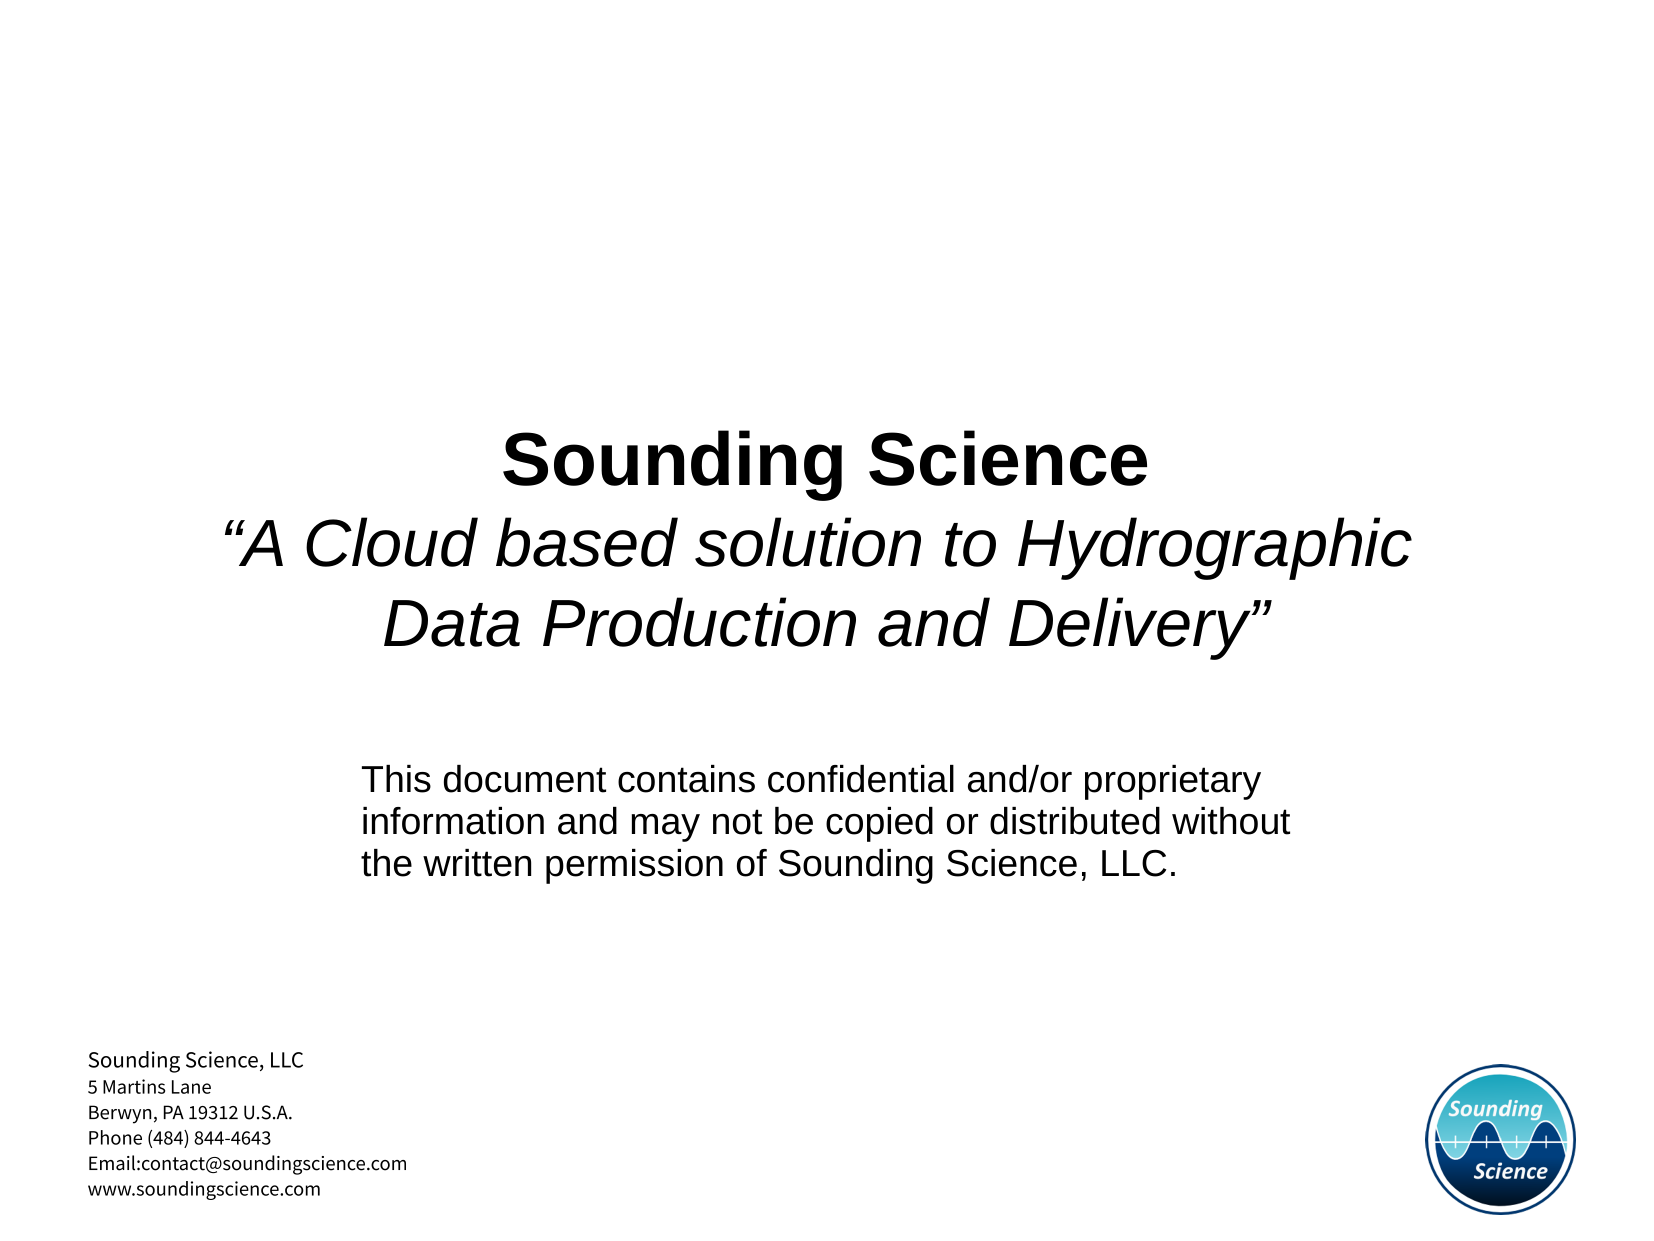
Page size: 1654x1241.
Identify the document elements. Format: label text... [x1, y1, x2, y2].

picture [88, 1051, 406, 1200]
picture [1425, 1064, 1576, 1215]
text_box This document contains confidential and/or proprietary information and may not be copied or distributed without the written permission of Sounding Science, LLC. [345, 750, 1351, 894]
text_box Sounding Science “A Cloud based solution to Hydrographic Data Production and Delivery” [82, 290, 1571, 781]
